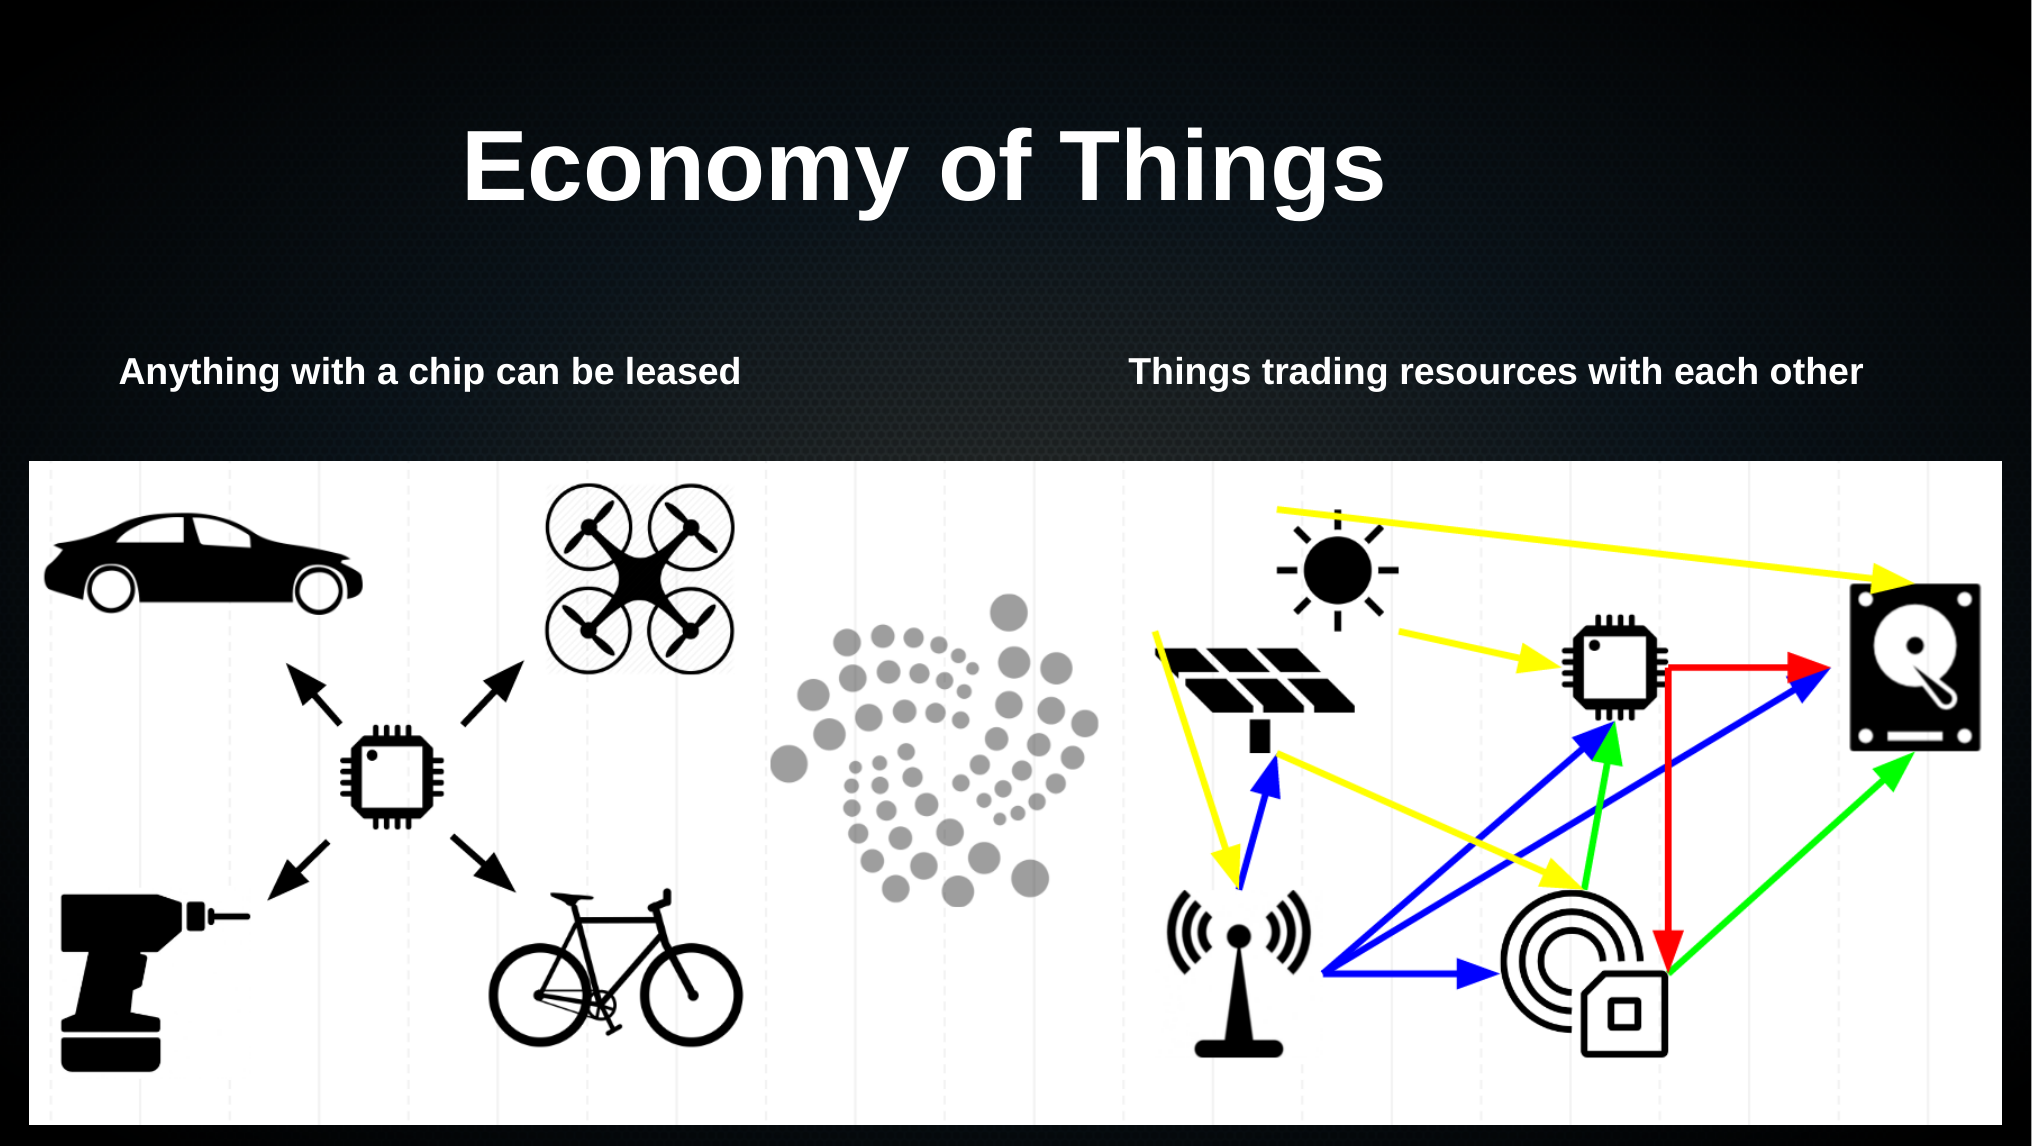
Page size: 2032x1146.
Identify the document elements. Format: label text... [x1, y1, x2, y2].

picture [0, 0, 2032, 1146]
text_box Anything with a chip can be leased [103, 331, 777, 422]
title Economy of Things [446, 64, 2032, 257]
text_box Things trading resources with each other [1113, 331, 1952, 396]
